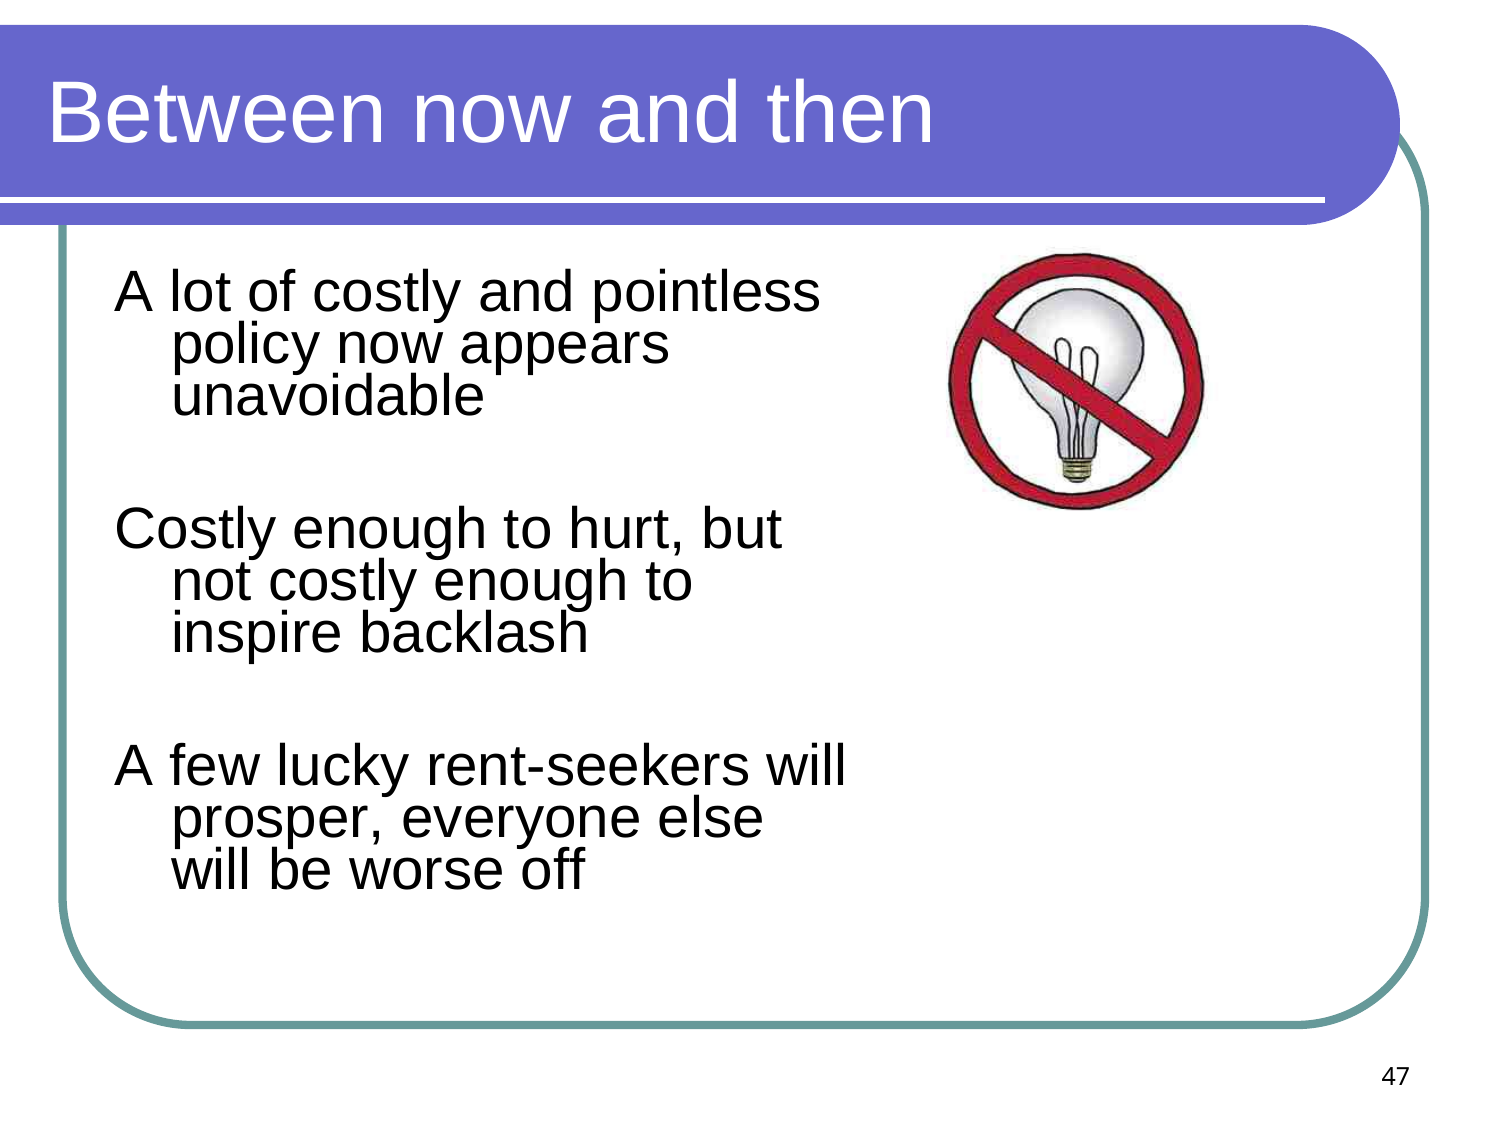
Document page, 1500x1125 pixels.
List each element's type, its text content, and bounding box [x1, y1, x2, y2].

picture [928, 237, 1225, 525]
list A lot of costly and pointless policy now appears unavoidable Costly enough to hurt, but not costly enough to inspire backlash A few lucky rent-seekers will prosper, everyone else will be worse off [99, 262, 876, 988]
title Between now and then [31, 37, 1347, 188]
